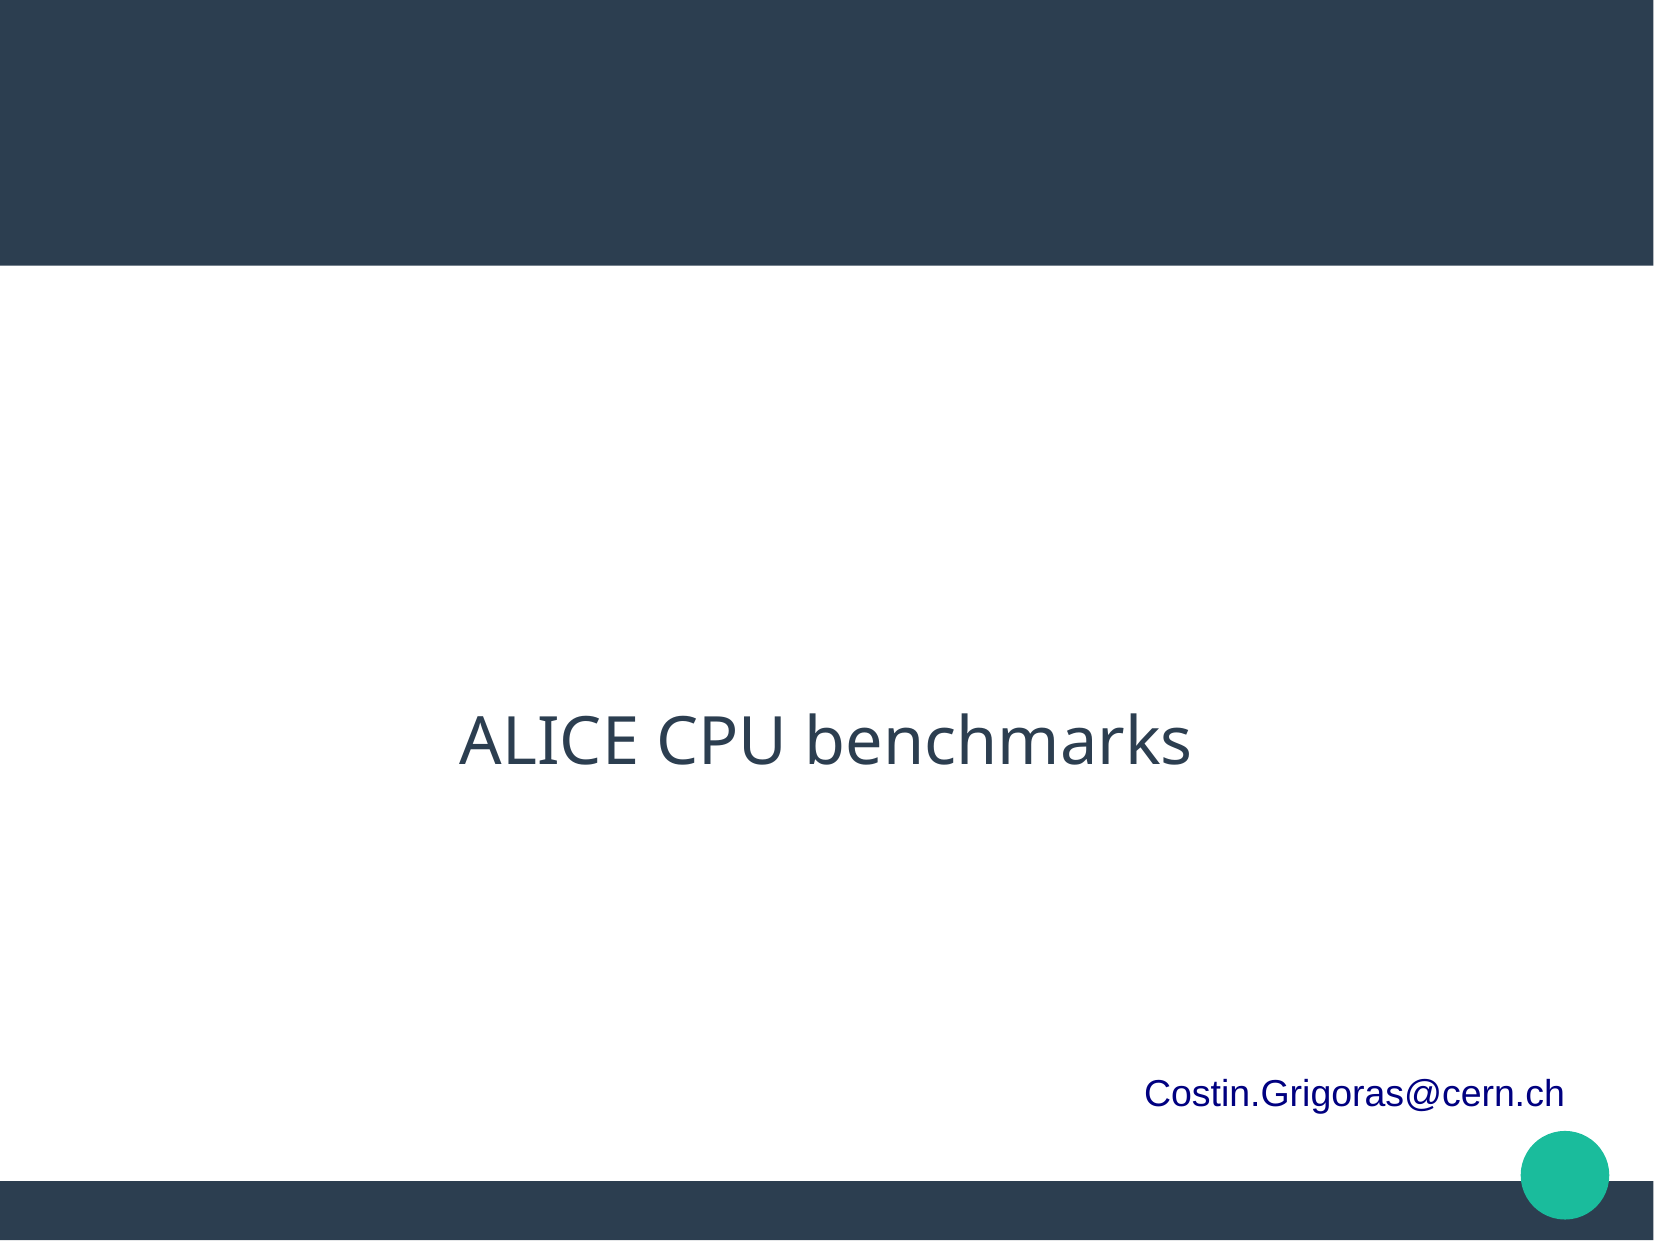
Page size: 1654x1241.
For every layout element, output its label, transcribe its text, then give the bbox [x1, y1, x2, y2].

text_box Costin.Grigoras@cern.ch [1129, 1065, 1595, 1122]
subtitle ALICE CPU benchmarks [59, 324, 1595, 1152]
